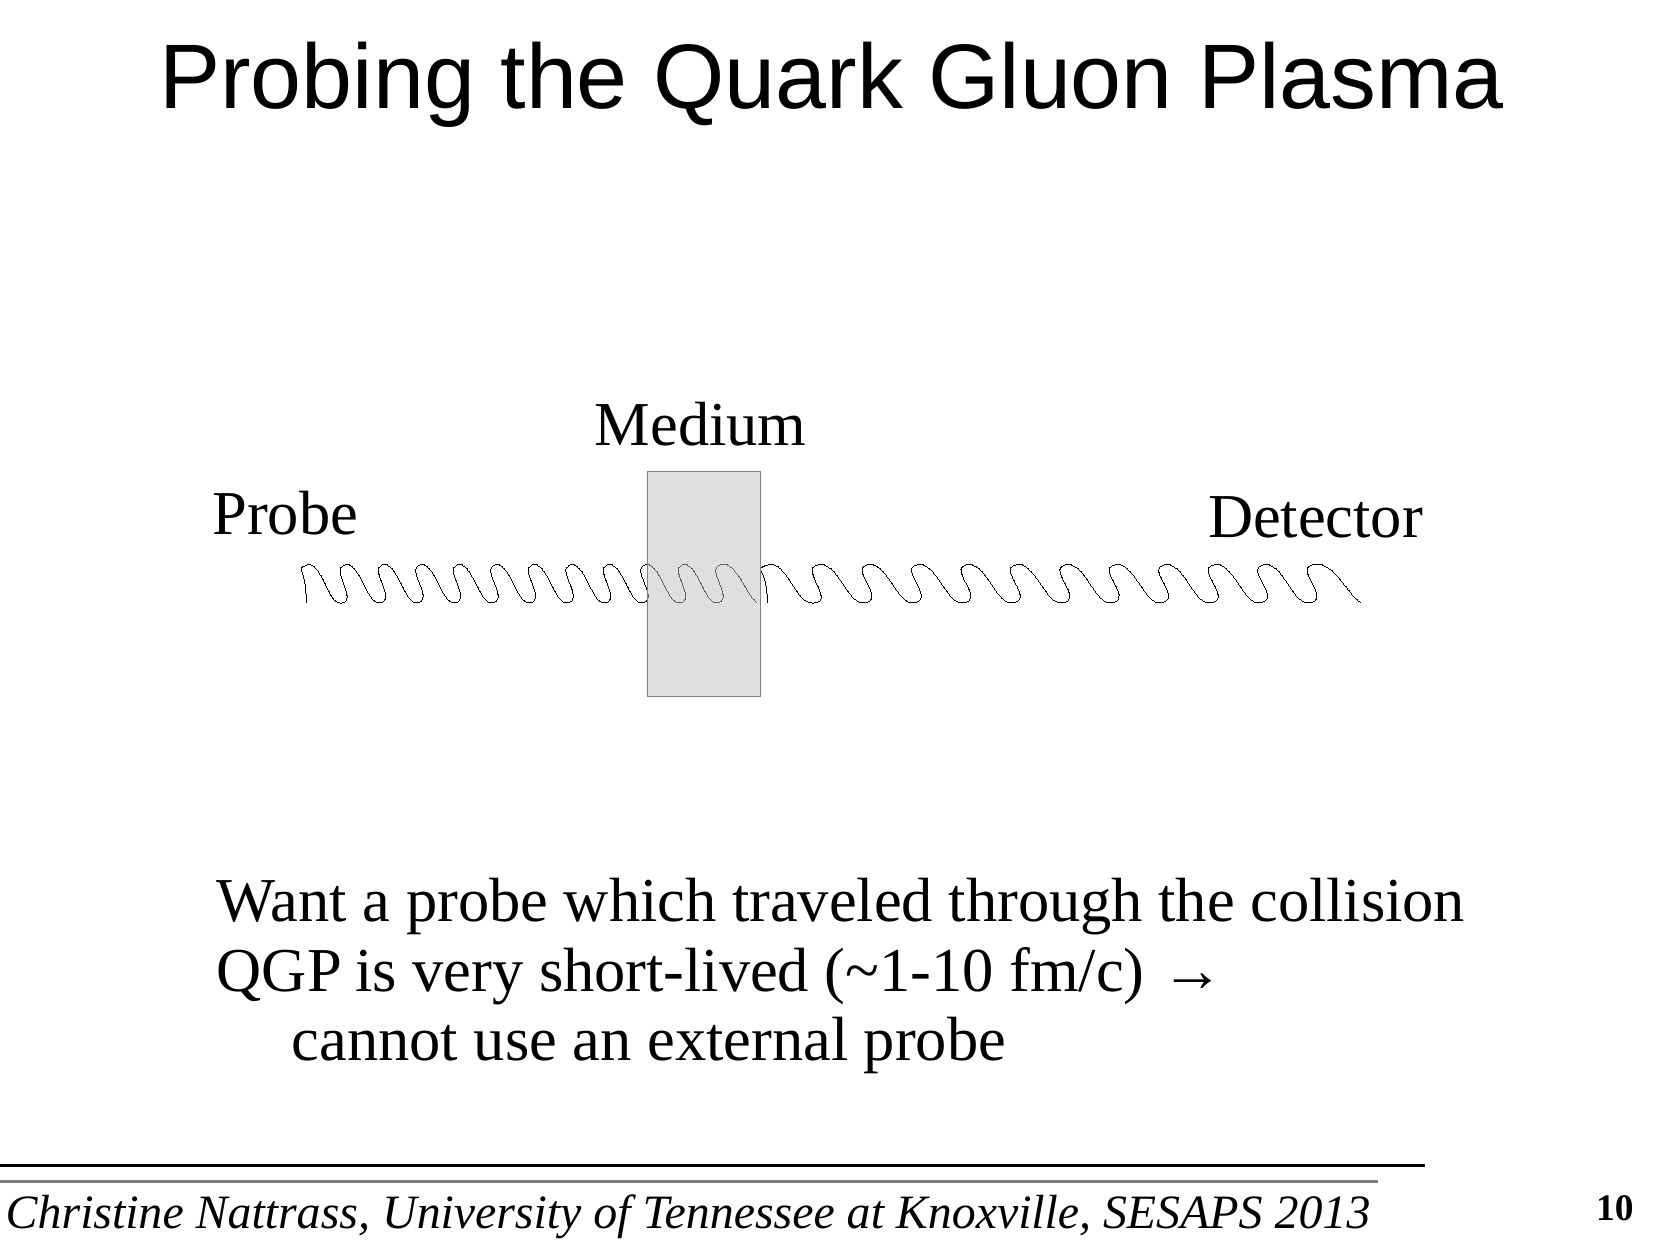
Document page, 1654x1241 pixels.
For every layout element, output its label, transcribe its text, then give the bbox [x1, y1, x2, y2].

title Probing the Quark Gluon Plasma [88, 15, 1577, 139]
text_box Want a probe which traveled through the collision QGP is very short-lived (~1-10 fm/c) → cannot use an external probe [202, 858, 1482, 1132]
text_box Medium [547, 382, 855, 467]
text_box Detector [1193, 474, 1473, 559]
text_box [647, 471, 761, 697]
text_box Probe [197, 471, 423, 556]
